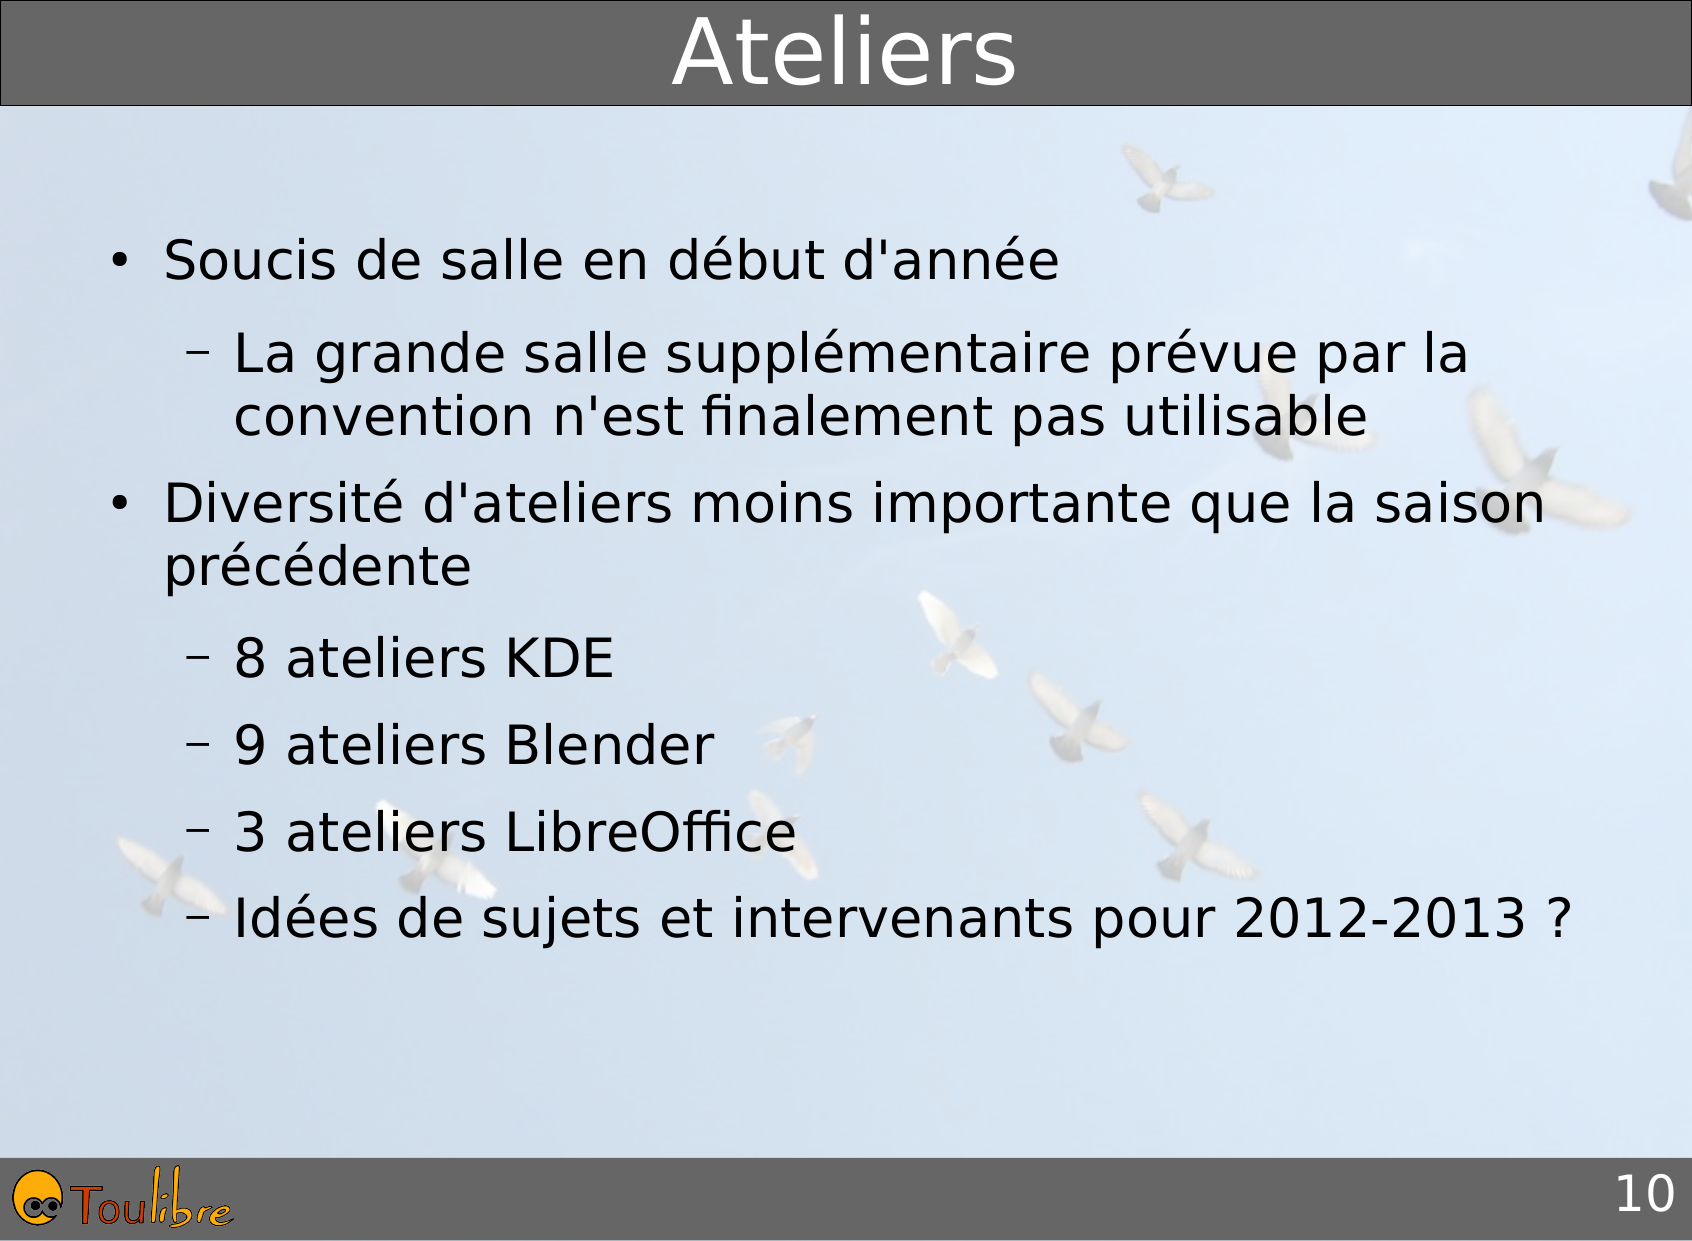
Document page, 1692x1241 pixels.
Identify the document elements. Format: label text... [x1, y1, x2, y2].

picture [12, 1165, 234, 1228]
list Soucis de salle en début d'année La grande salle supplémentaire prévue par la convention n'est finalement pas utilisable Diversité d'ateliers moins importante que la saison précédente 8 ateliers KDE 9 ateliers Blender 3 ateliers LibreOffice Idées de sujets et intervenants pour 2012-2013 ? [92, 229, 1615, 1063]
title Ateliers [0, 0, 1692, 107]
